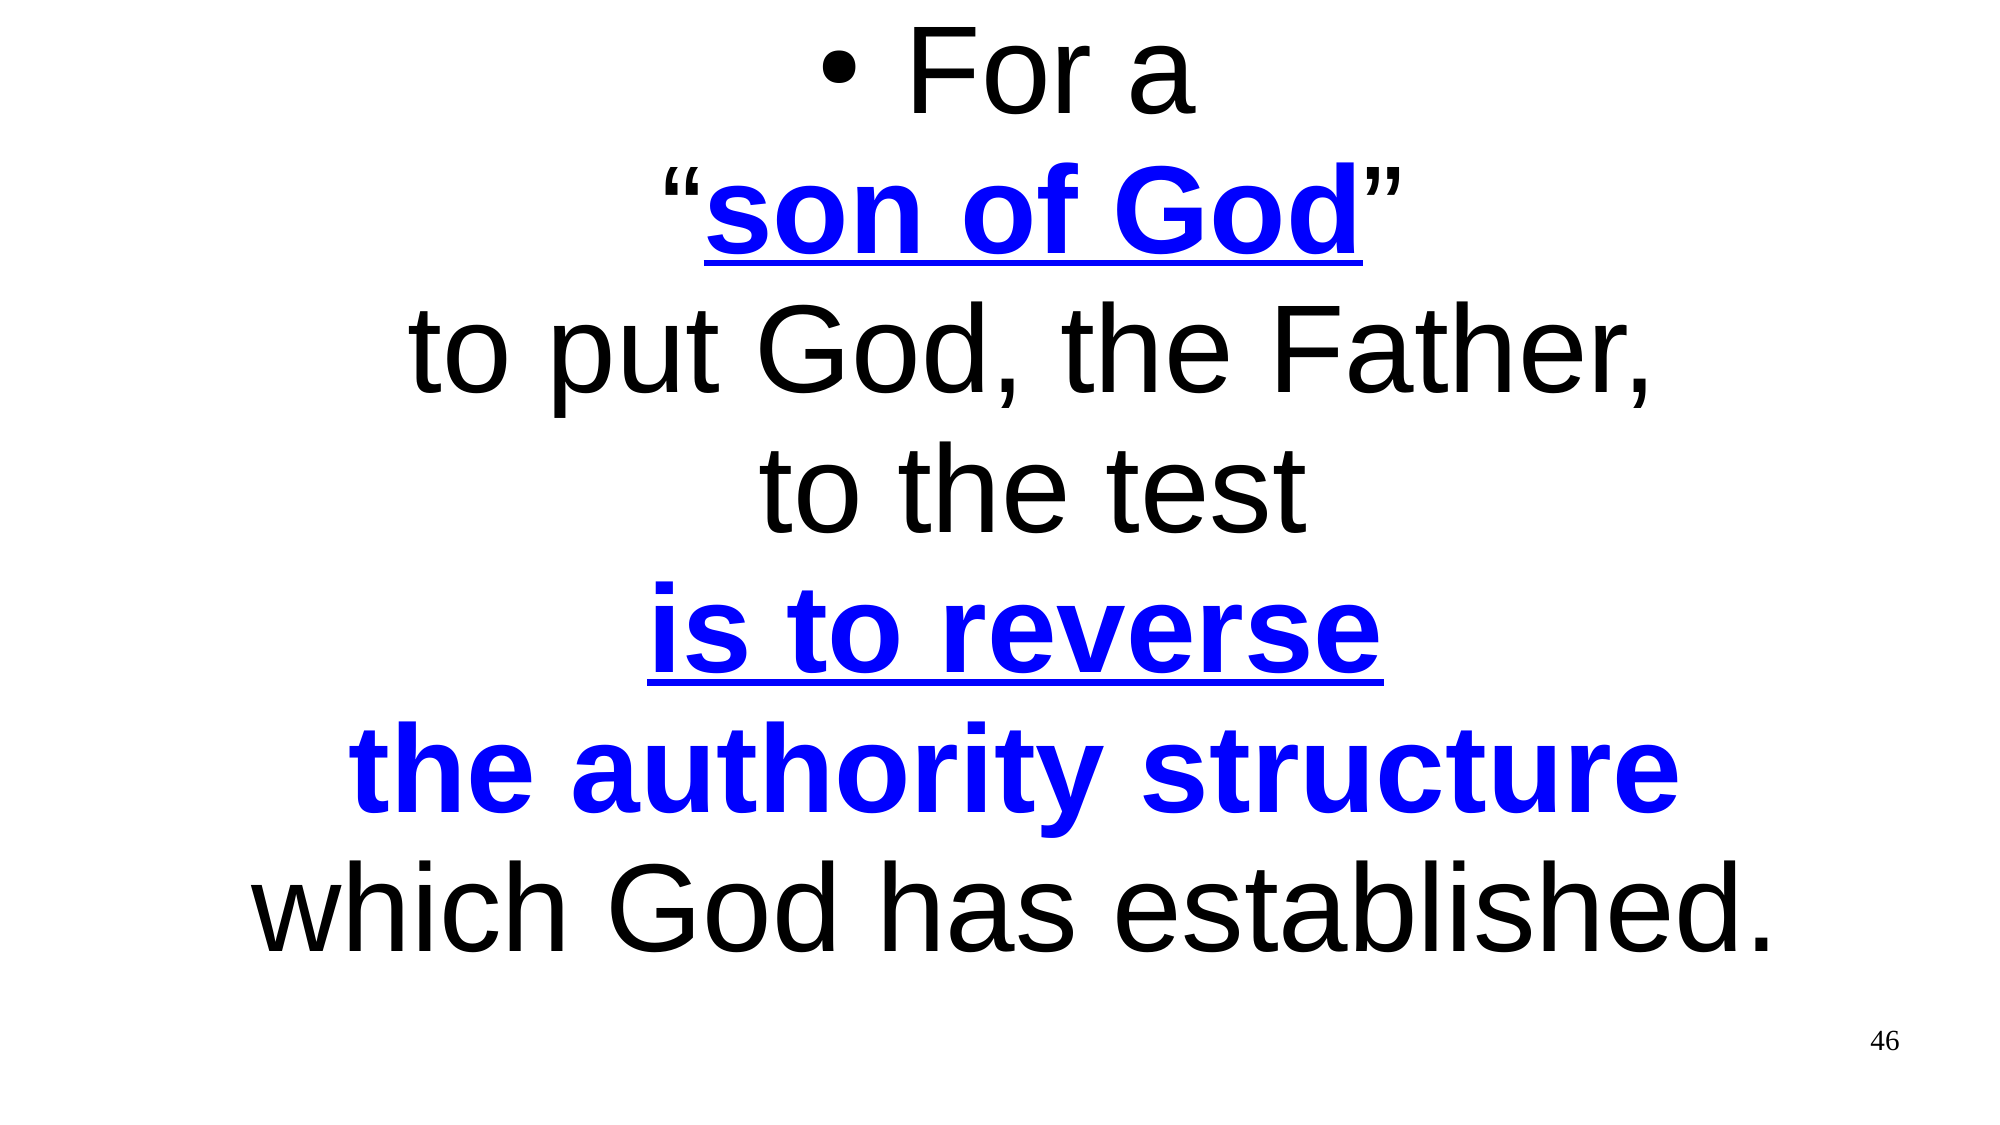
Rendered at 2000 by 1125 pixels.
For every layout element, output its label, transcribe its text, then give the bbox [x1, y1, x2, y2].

list For a “son of God” to put God, the Father, to the test is to reverse the authority structure which God has established. [0, 0, 1996, 1123]
